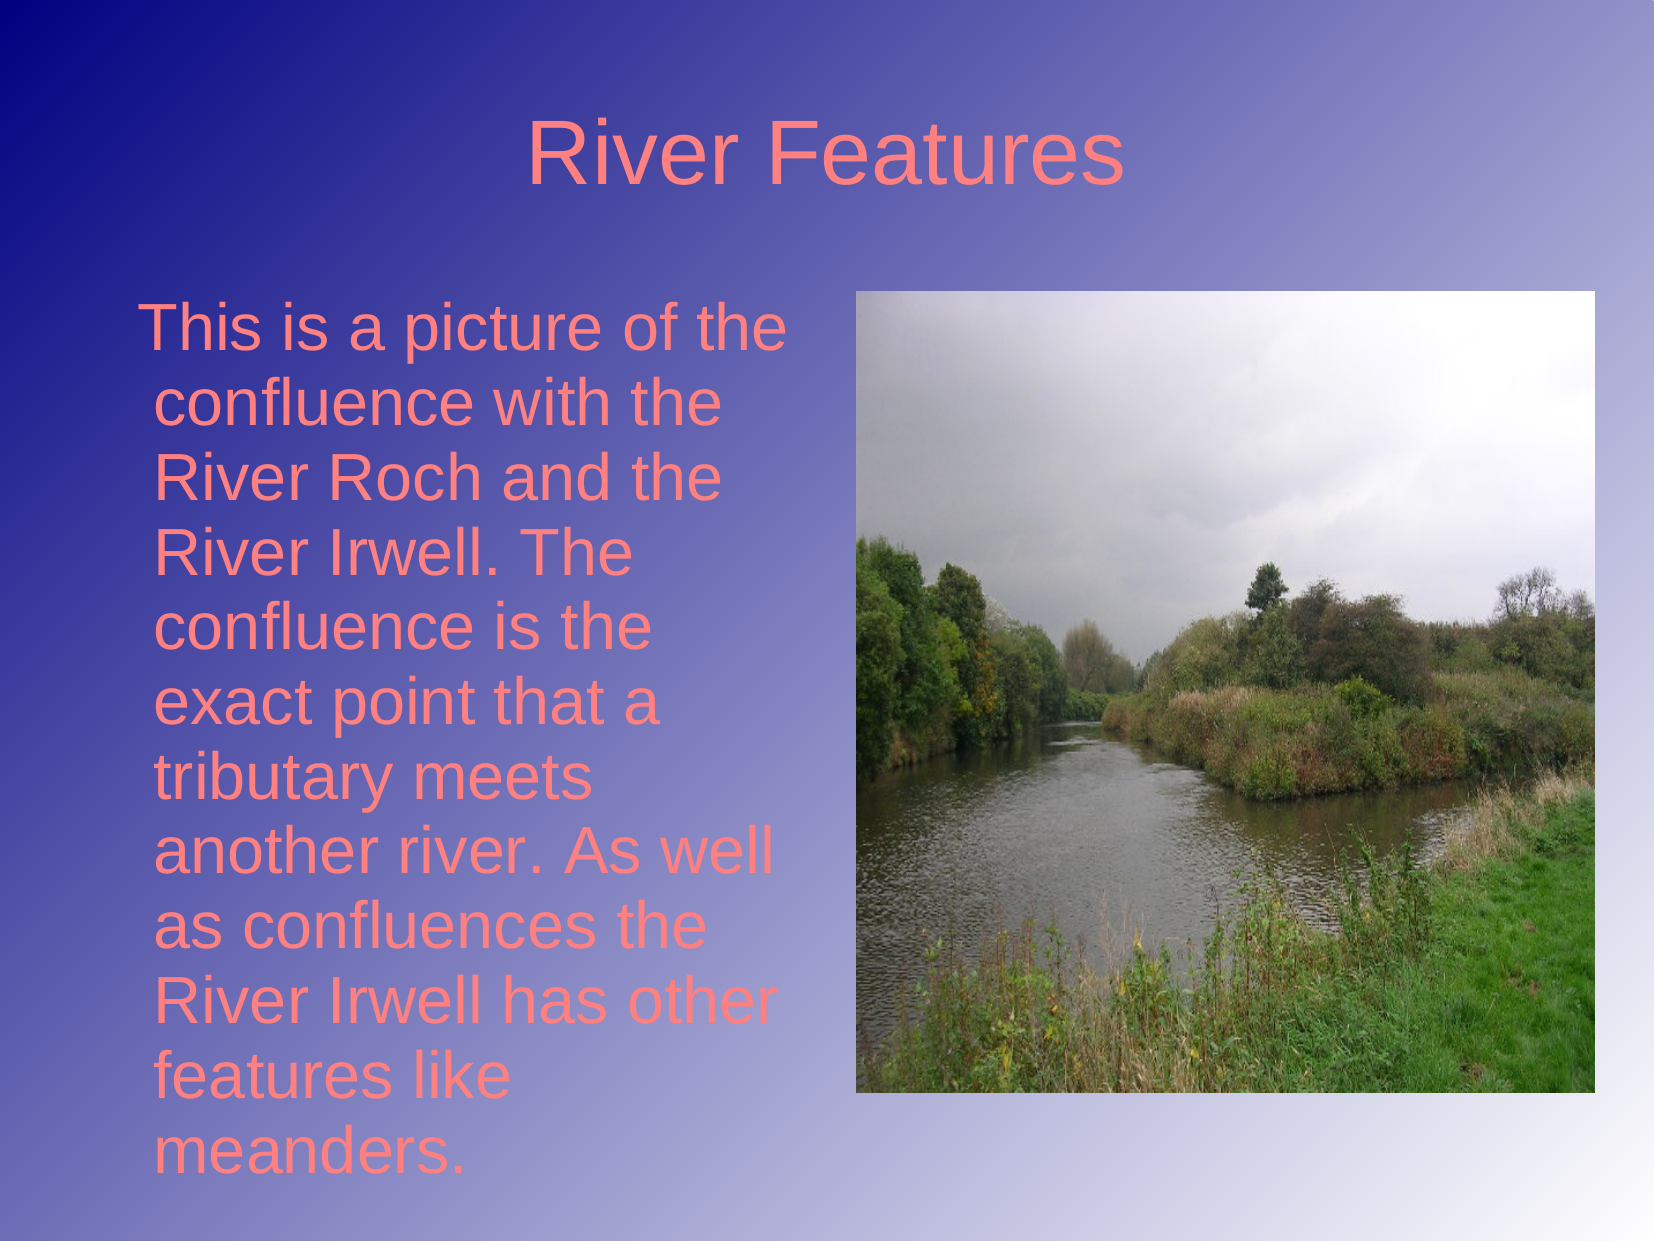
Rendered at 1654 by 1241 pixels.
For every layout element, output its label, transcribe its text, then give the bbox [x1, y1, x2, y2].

picture [856, 291, 1595, 1093]
title River Features [82, 49, 1571, 257]
list This is a picture of the confluence with the River Roch and the River Irwell. The confluence is the exact point that a tributary meets another river. As well as confluences the River Irwell has other features like meanders. [82, 290, 809, 1188]
